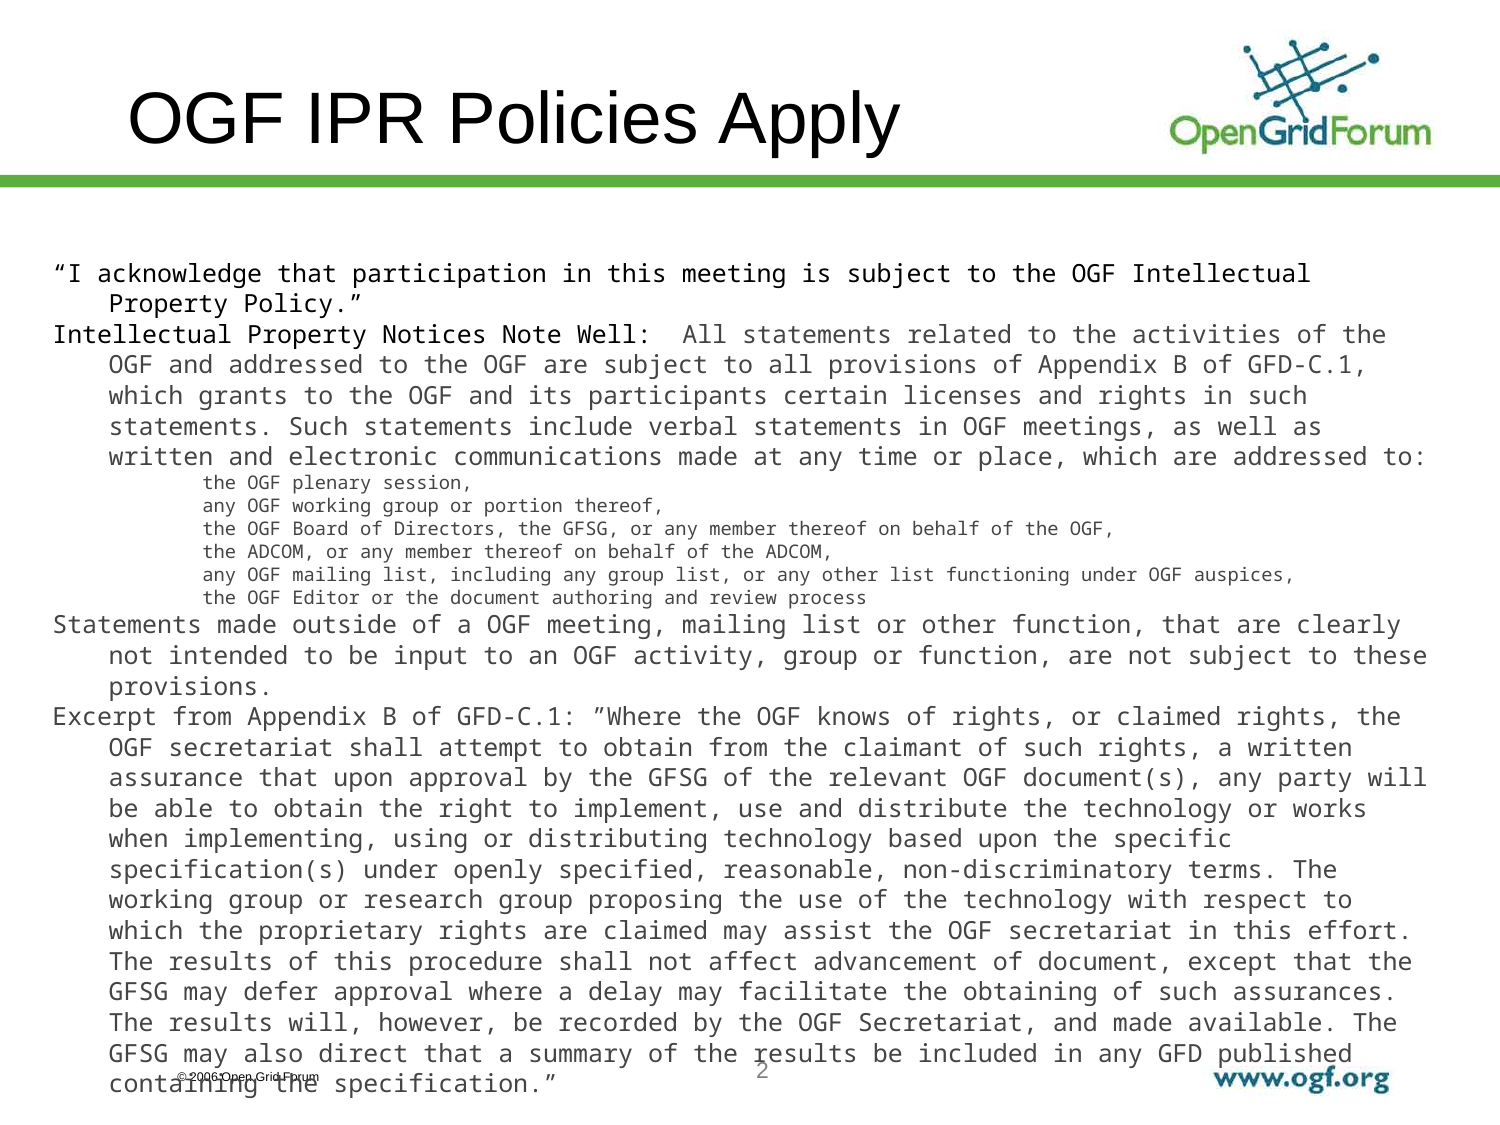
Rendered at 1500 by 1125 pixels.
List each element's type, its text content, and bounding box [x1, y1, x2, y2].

title OGF IPR Policies Apply [112, 24, 1388, 213]
picture [0, 188, 1500, 1125]
list “I acknowledge that participation in this meeting is subject to the OGF Intellectual Property Policy.” Intellectual Property Notices Note Well: All statements related to the activities of the OGF and addressed to the OGF are subject to all provisions of Appendix B of GFD-C.1, which grants to the OGF and its participants certain licenses and rights in such statements. Such statements include verbal statements in OGF meetings, as well as written and electronic communications made at any time or place, which are addressed to: the OGF plenary session, any OGF working group or portion thereof, the OGF Board of Directors, the GFSG, or any member thereof on behalf of the OGF, the ADCOM, or any member thereof on behalf of the ADCOM, any OGF mailing list, including any group list, or any other list functioning under OGF auspices, the OGF Editor or the document authoring and review process Statements made outside of a OGF meeting, mailing list or other function, that are clearly not intended to be input to an OGF activity, group or function, are not subject to these provisions. Excerpt from Appendix B of GFD-C.1: ”Where the OGF knows of rights, or claimed rights, the OGF secretariat shall attempt to obtain from the claimant of such rights, a written assurance that upon approval by the GFSG of the relevant OGF document(s), any party will be able to obtain the right to implement, use and distribute the technology or works when implementing, using or distributing technology based upon the specific specification(s) under openly specified, reasonable, non-discriminatory terms. The working group or research group proposing the use of the technology with respect to which the proprietary rights are claimed may assist the OGF secretariat in this effort. The results of this procedure shall not affect advancement of document, except that the GFSG may defer approval where a delay may facilitate the obtaining of such assurances. The results will, however, be recorded by the OGF Secretariat, and made available. The GFSG may also direct that a summary of the results be included in any GFD published containing the specification.” OGF Intellectual Property Policies are adapted from the IETF Intellectual Property Policies that support the Internet Standards Process. [37, 249, 1450, 1002]
picture [0, 0, 1500, 174]
